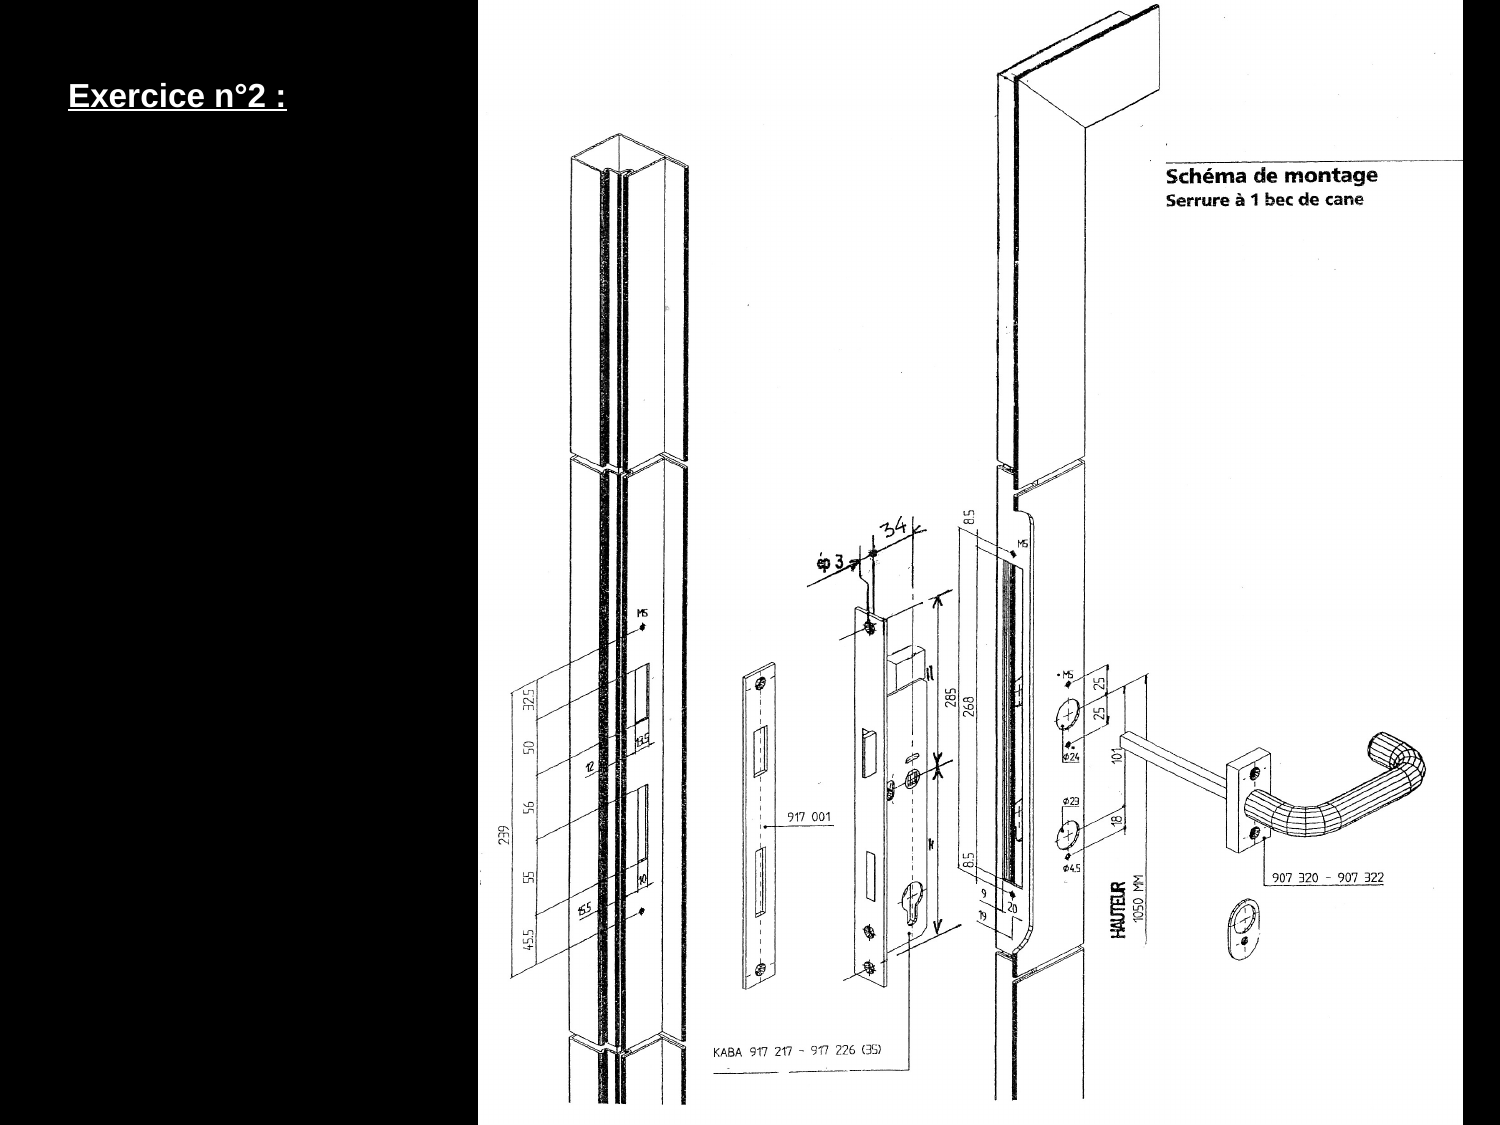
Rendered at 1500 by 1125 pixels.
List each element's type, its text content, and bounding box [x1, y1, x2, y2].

picture [478, 0, 1463, 1125]
text_box Exercice n°2 : [53, 66, 302, 121]
